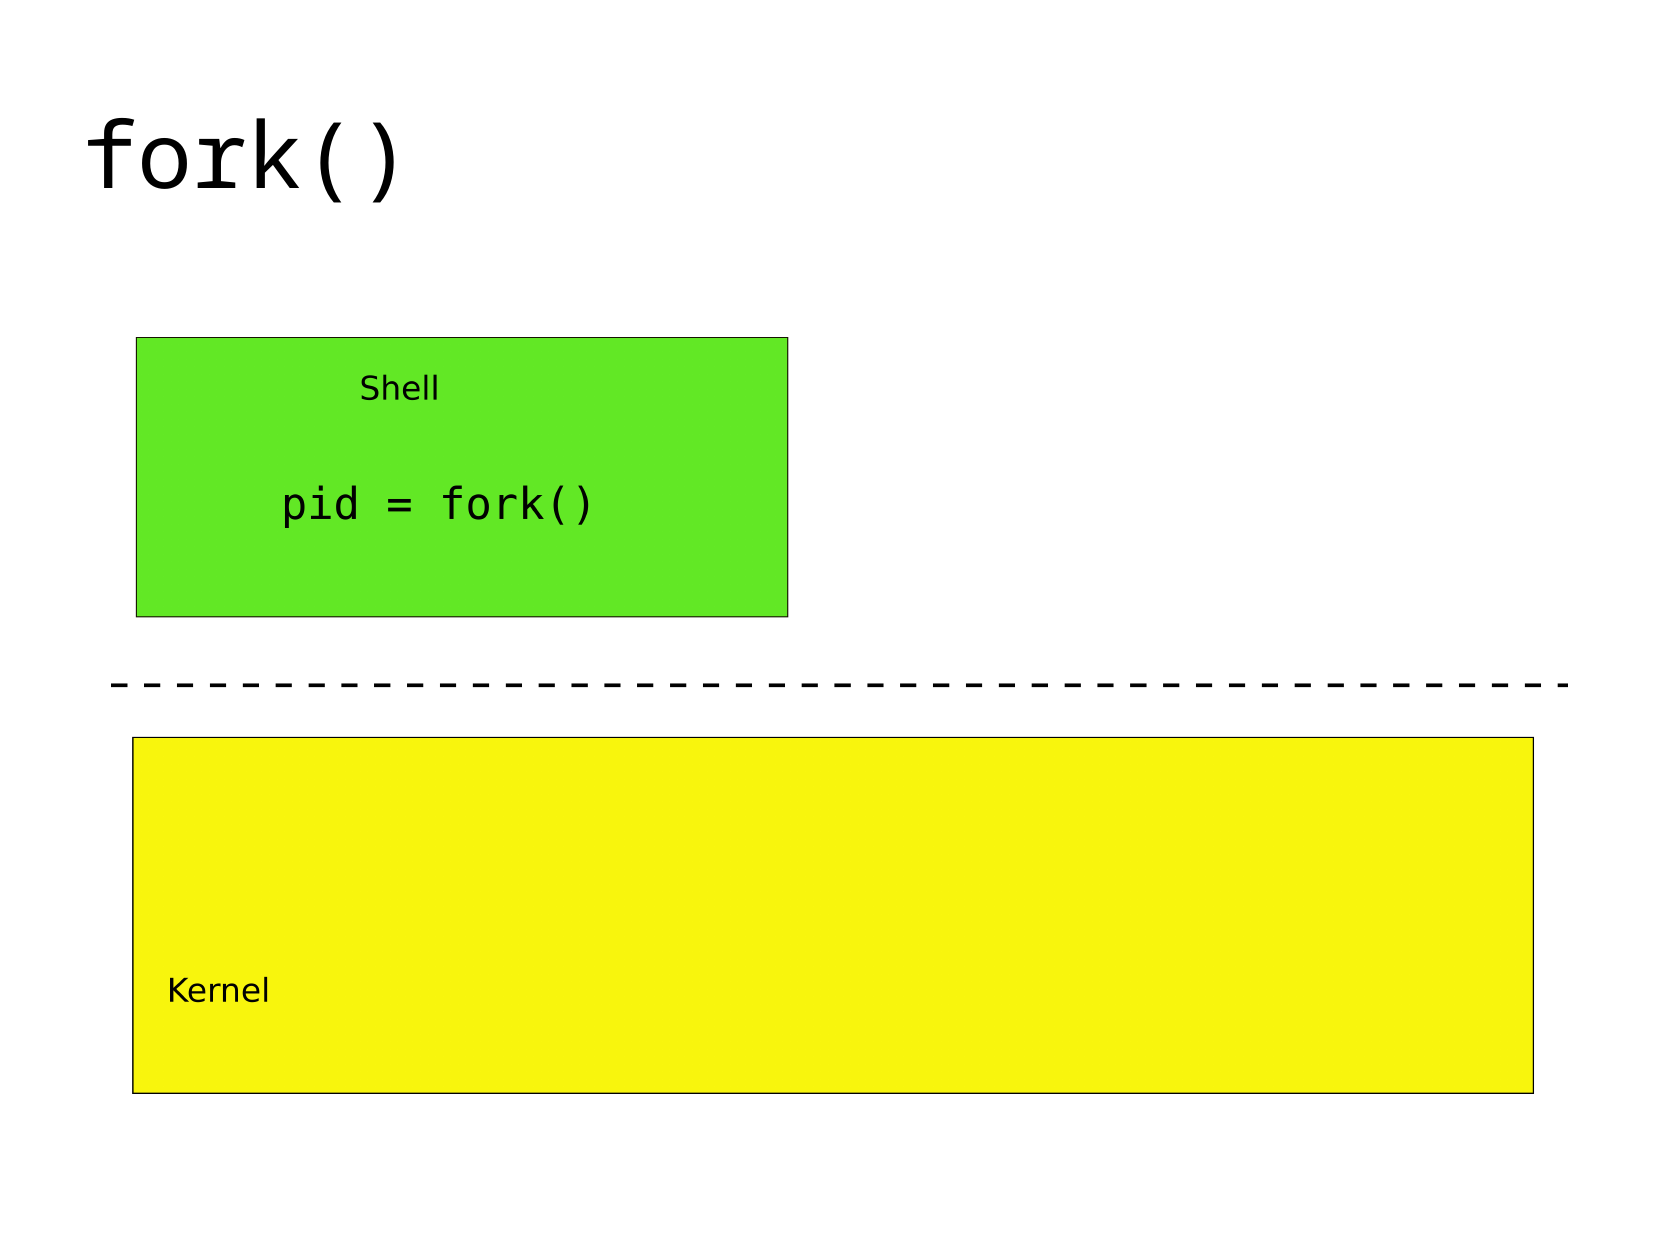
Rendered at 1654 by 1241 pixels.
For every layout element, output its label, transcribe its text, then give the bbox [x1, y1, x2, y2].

title fork() [82, 49, 826, 257]
picture [111, 337, 1568, 1094]
